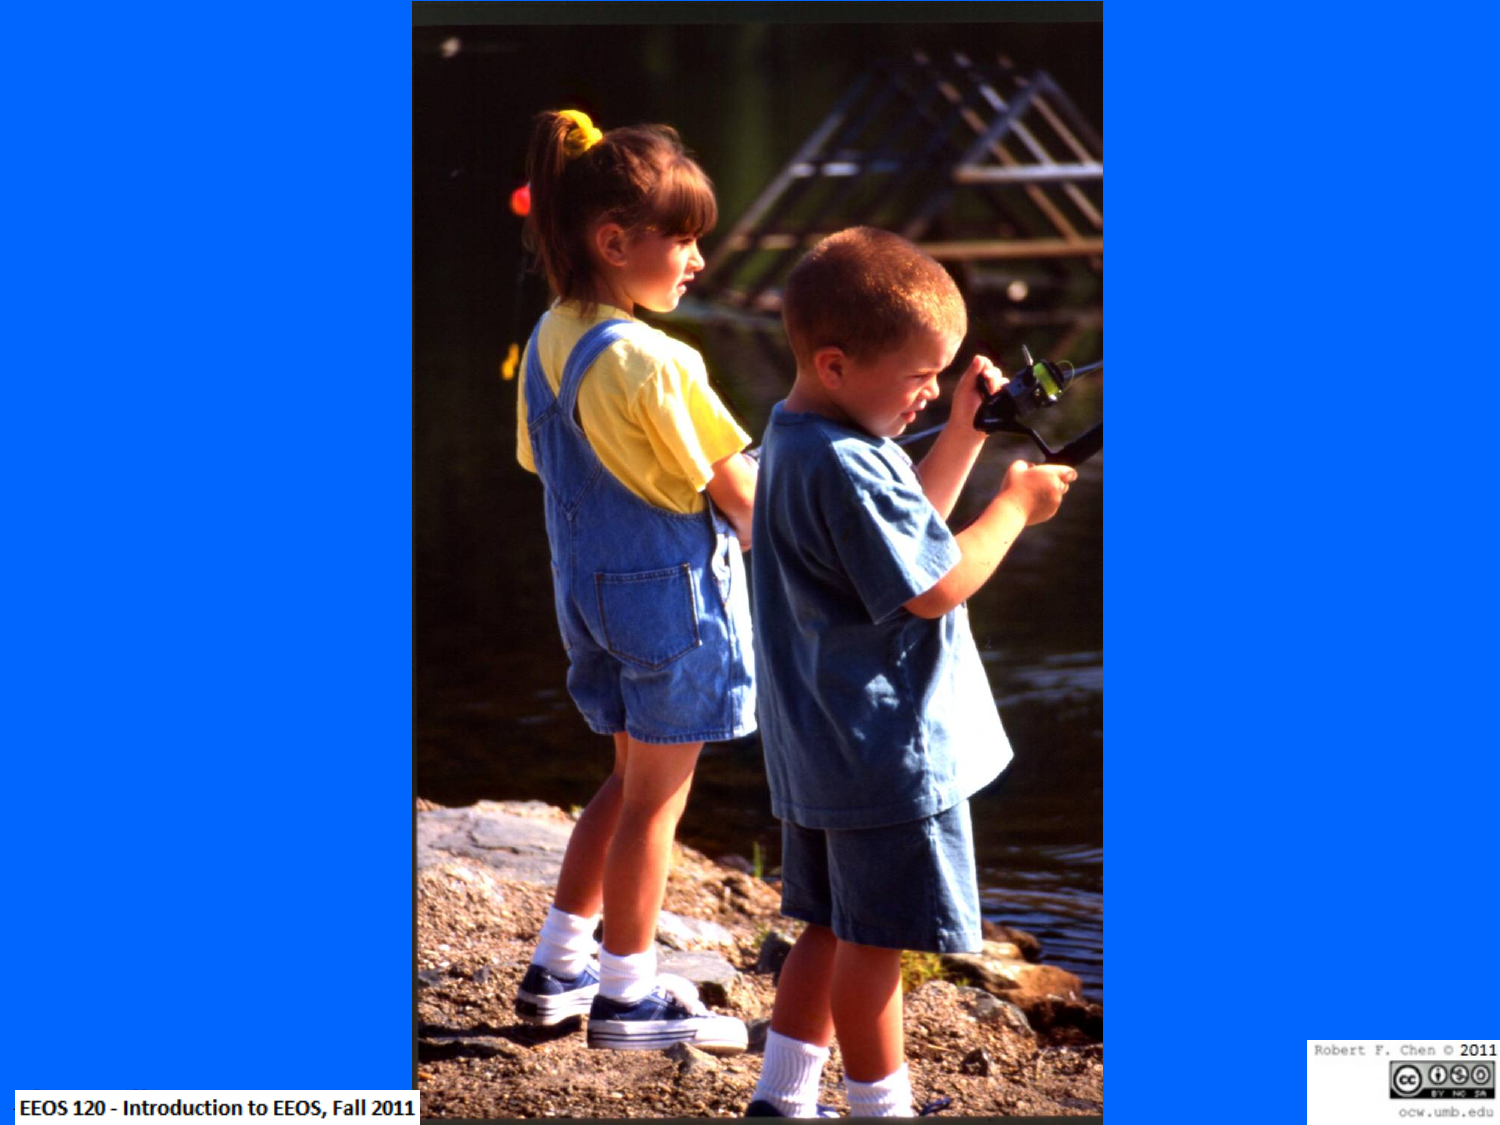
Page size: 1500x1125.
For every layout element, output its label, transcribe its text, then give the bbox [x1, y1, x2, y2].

text_box Photo: Bill Tonra [0, 1073, 245, 1125]
picture [15, 1, 1103, 1125]
picture [1307, 1040, 1500, 1125]
